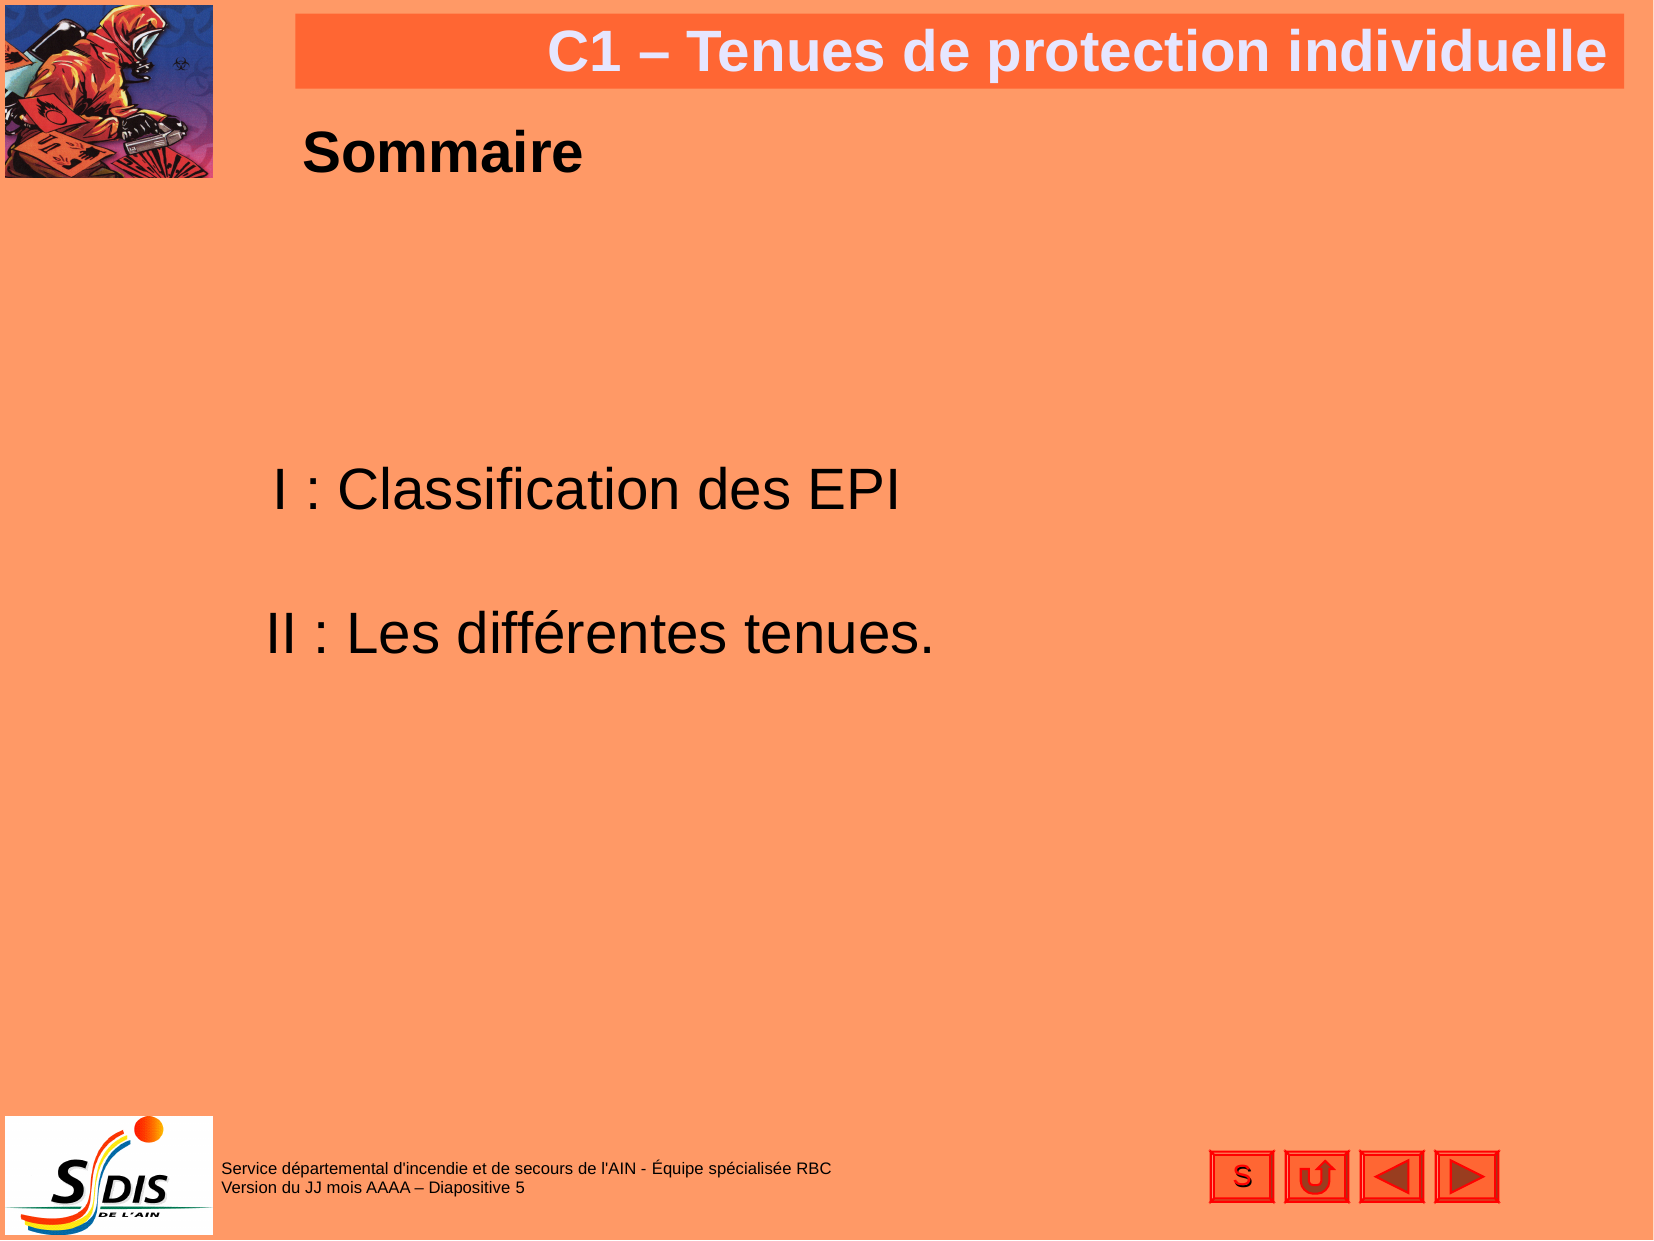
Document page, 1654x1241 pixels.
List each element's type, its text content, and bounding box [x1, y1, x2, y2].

text_box C1 – Tenues de protection individuelle [295, 13, 1625, 89]
list I : Classification des EPI II : Les différentes tenues. [201, 449, 1477, 768]
picture [5, 1116, 213, 1235]
text_box Sommaire [287, 112, 600, 193]
picture [5, 5, 213, 178]
